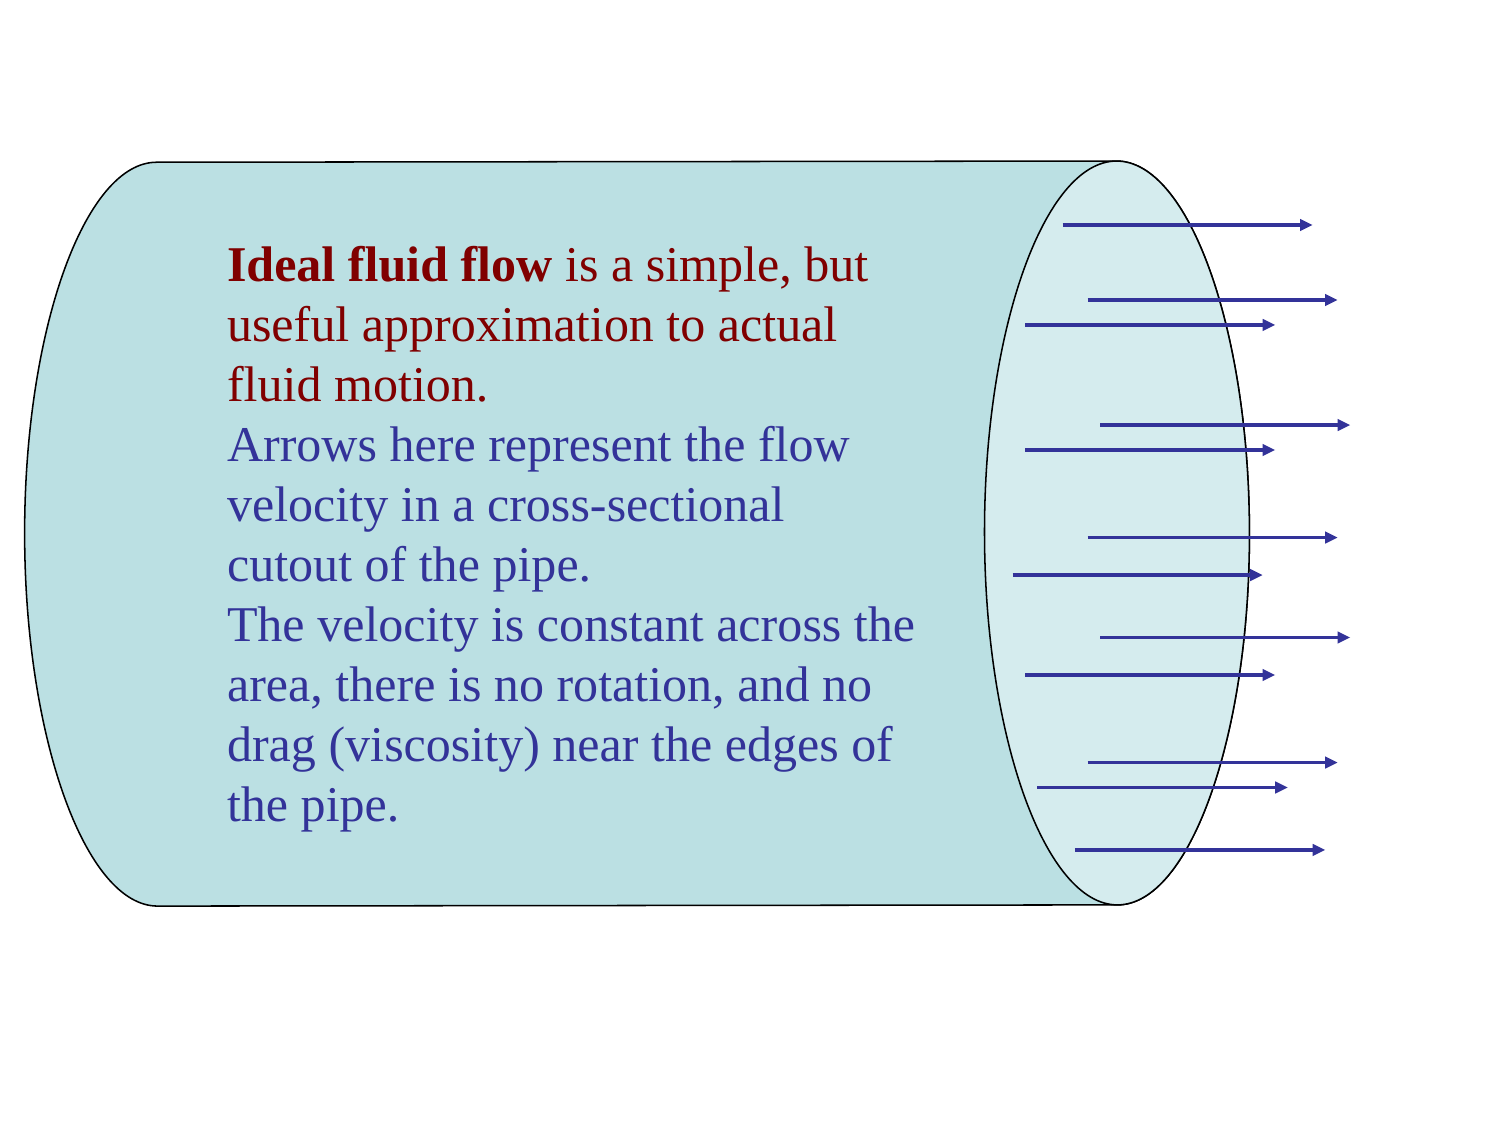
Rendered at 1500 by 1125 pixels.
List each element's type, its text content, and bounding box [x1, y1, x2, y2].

text_box Ideal fluid flow is a simple, but useful approximation to actual fluid motion. Arrows here represent the flow velocity in a cross-sectional cutout of the pipe. The velocity is constant across the area, there is no rotation, and no drag (viscosity) near the edges of the pipe. [212, 223, 935, 839]
text_box [24, 161, 1108, 907]
